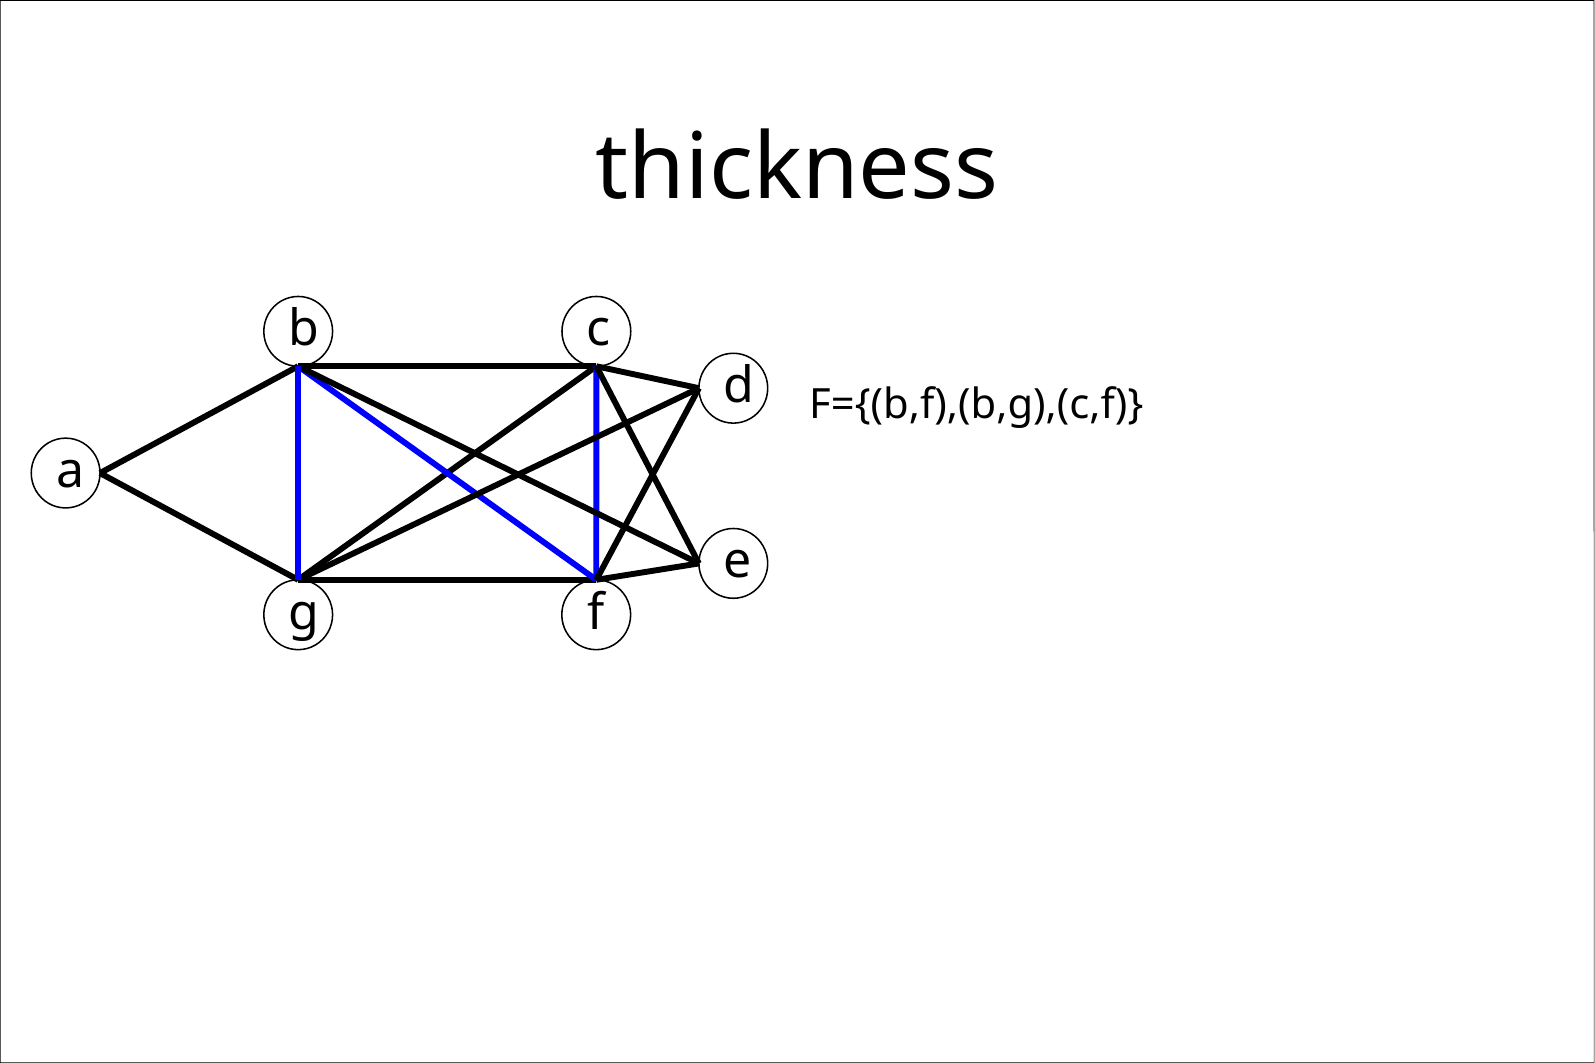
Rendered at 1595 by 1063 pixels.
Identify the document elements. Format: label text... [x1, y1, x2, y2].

text_box f [561, 581, 631, 650]
title thickness [117, 77, 1478, 275]
text_box d [699, 353, 768, 424]
text_box g [263, 580, 333, 650]
text_box F={(b,f),(b,g),(c,f)} [809, 377, 1282, 424]
text_box a [31, 438, 100, 508]
text_box e [699, 528, 768, 599]
text_box c [561, 296, 631, 365]
text_box b [263, 296, 333, 366]
